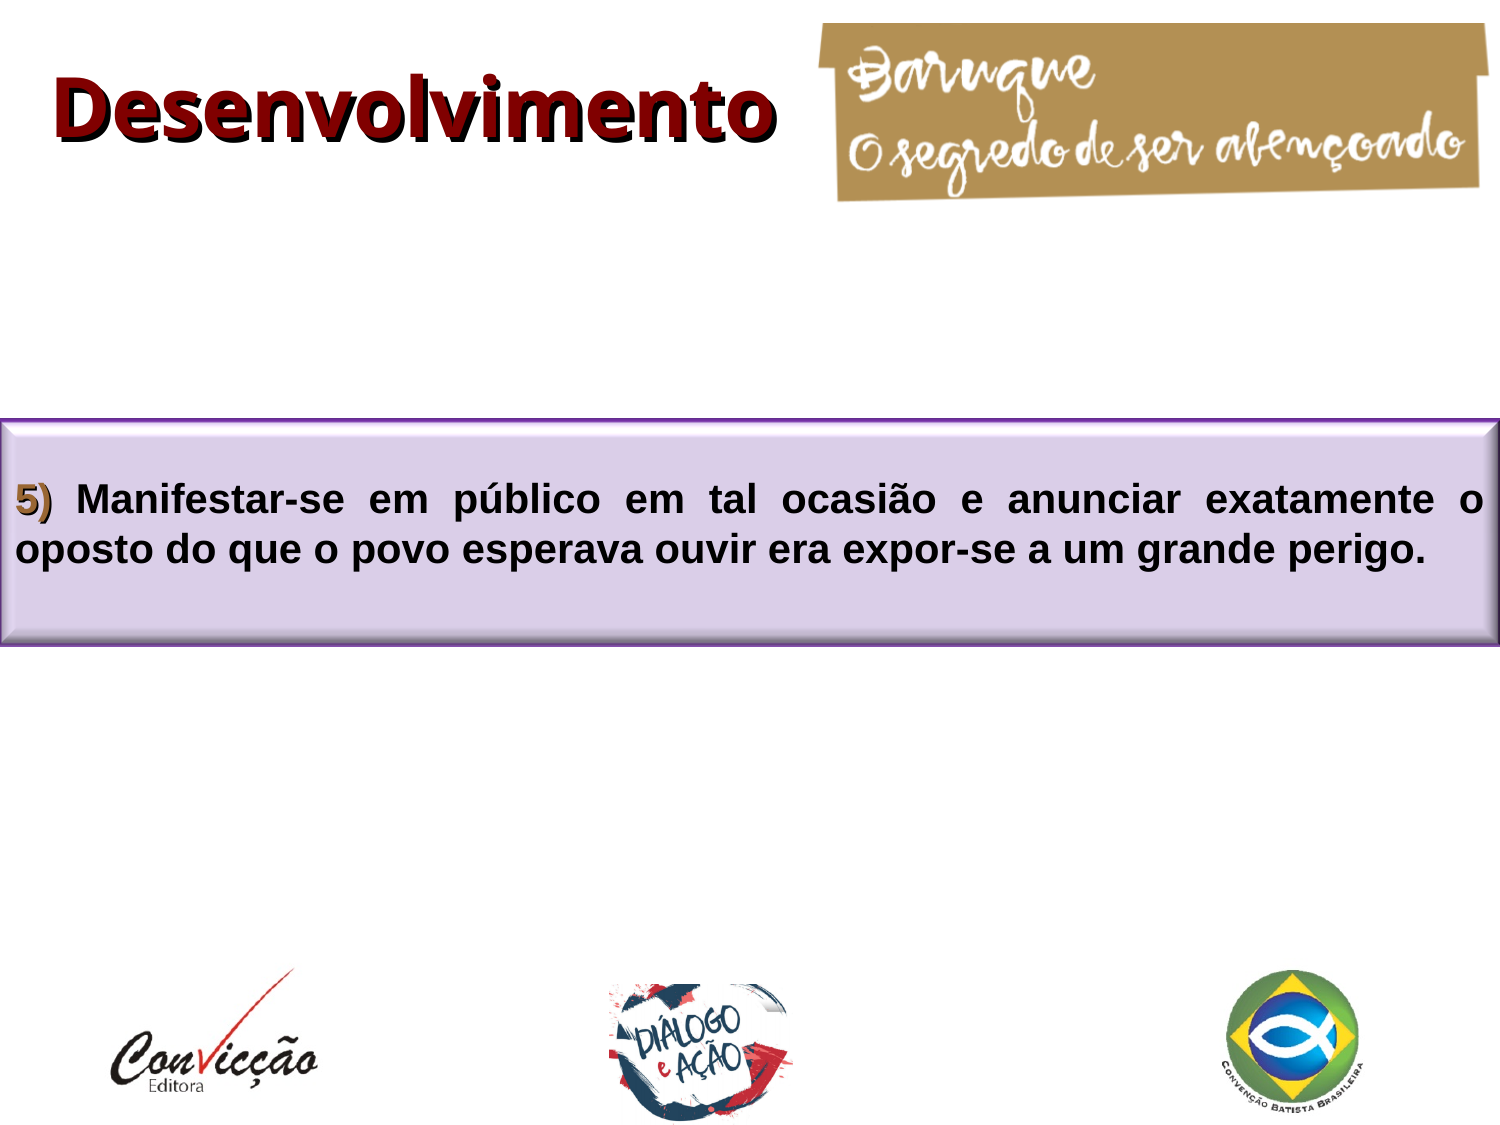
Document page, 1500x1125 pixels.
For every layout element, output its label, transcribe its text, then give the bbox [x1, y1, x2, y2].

picture [609, 984, 793, 1125]
picture [0, 416, 1500, 463]
picture [1207, 958, 1373, 1125]
text_box Desenvolvimento [35, 46, 815, 163]
text_box 5) Manifestar-se em público em tal ocasião e anunciar exatamente o oposto do que o povo esperava ouvir era expor-se a um grande perigo. [0, 463, 1500, 580]
picture [0, 580, 1500, 649]
picture [70, 949, 364, 1125]
picture [815, 23, 1500, 211]
